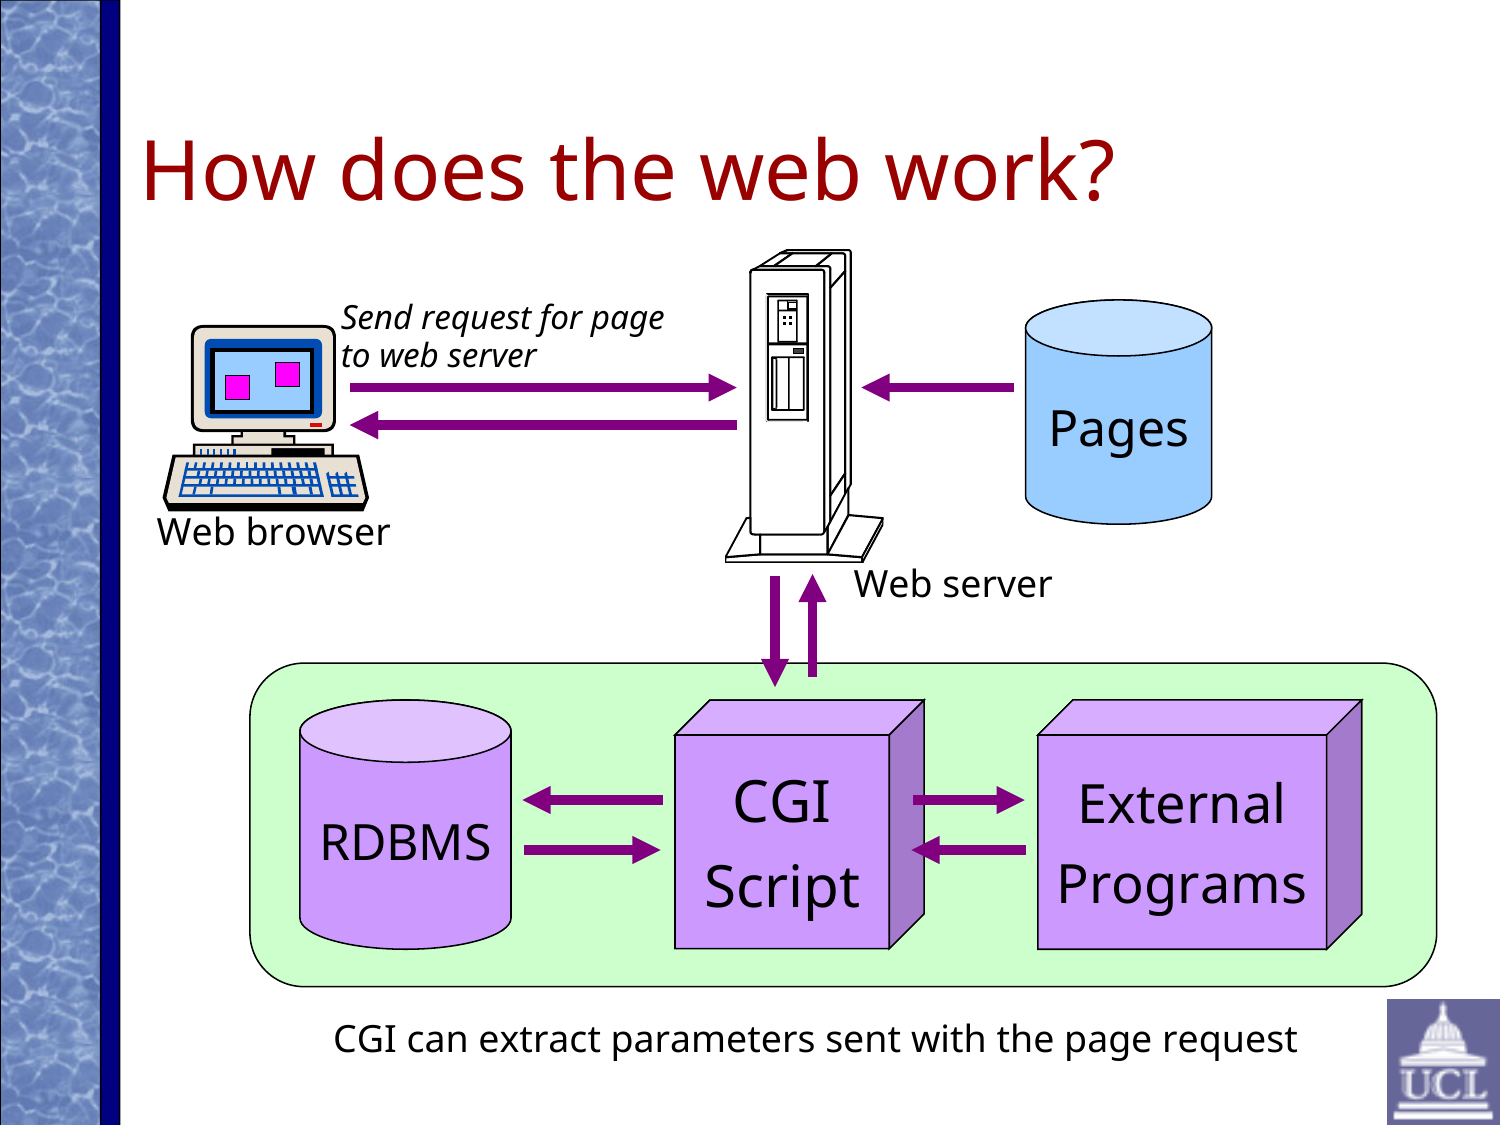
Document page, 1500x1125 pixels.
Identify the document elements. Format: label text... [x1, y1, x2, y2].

title How does the web work? [124, 37, 1413, 225]
picture [1, 1, 99, 1125]
picture [1387, 999, 1500, 1125]
text_box Web browser [141, 499, 407, 561]
text_box External Programs [1037, 736, 1326, 950]
text_box Web server [838, 552, 1068, 613]
picture [725, 249, 884, 563]
text_box CGI Script [675, 736, 889, 949]
text_box Pages [1025, 331, 1212, 525]
picture [162, 324, 370, 499]
text_box [249, 663, 1437, 987]
text_box Send request for page to web server [325, 299, 689, 381]
text_box RDBMS [299, 732, 512, 950]
text_box [212, 349, 312, 412]
text_box CGI can extract parameters sent with the page request [318, 1007, 1314, 1068]
